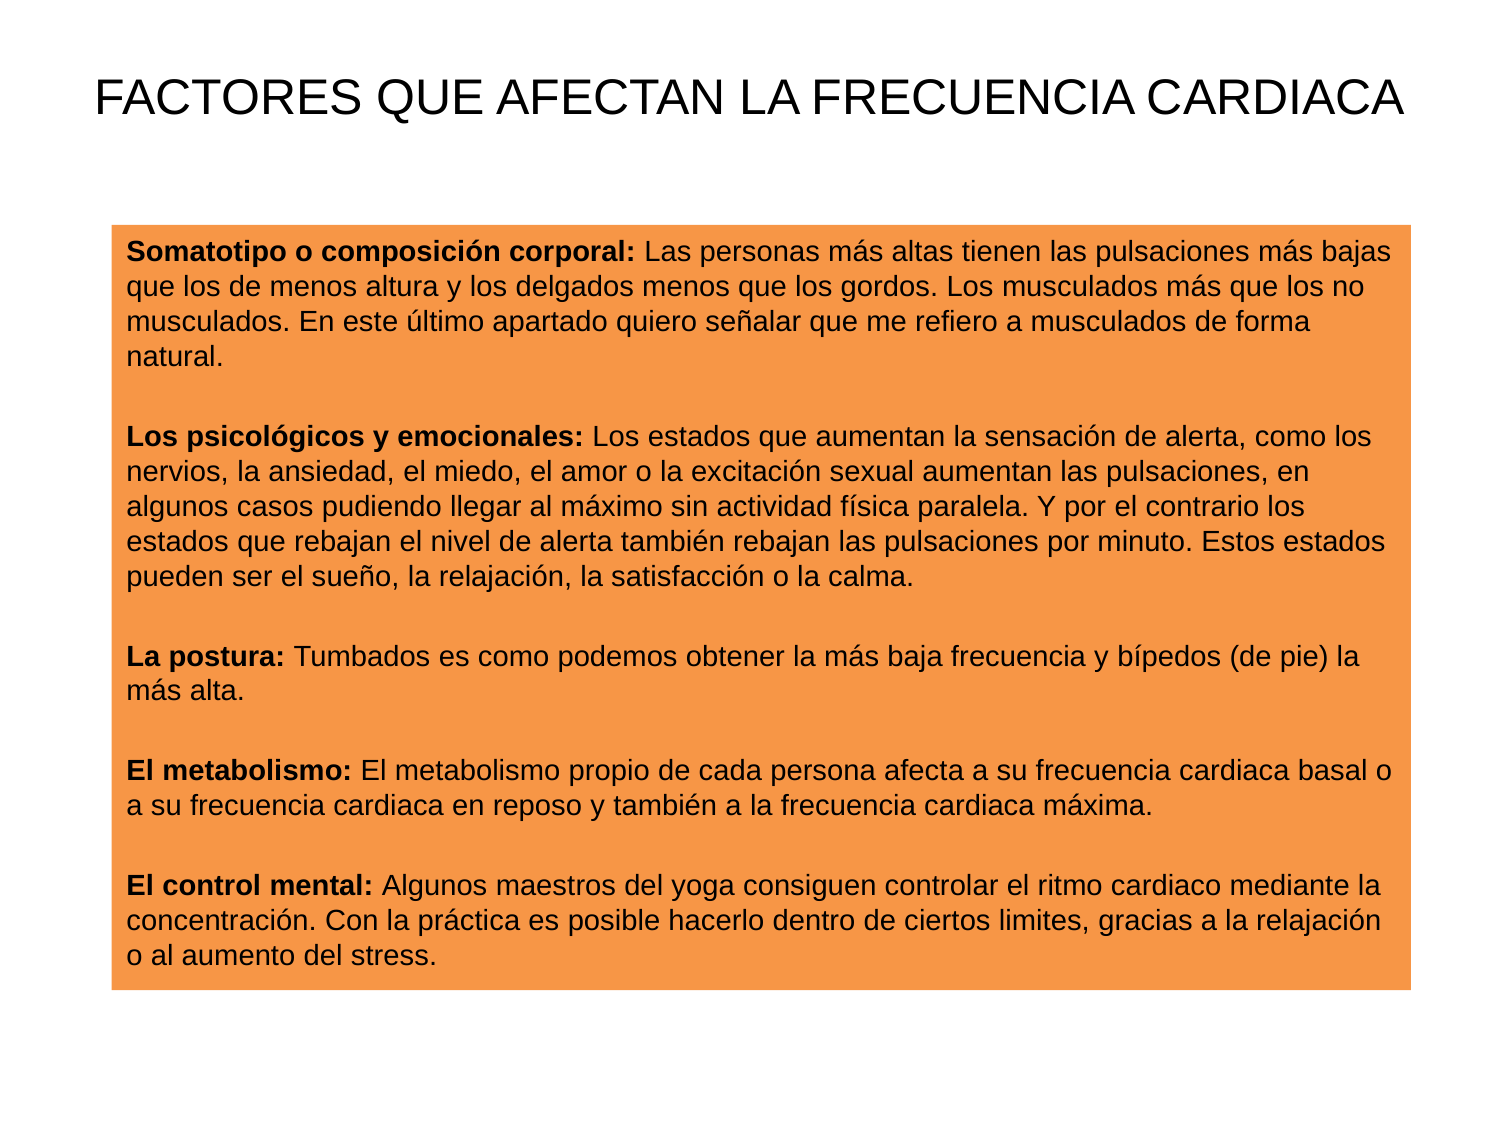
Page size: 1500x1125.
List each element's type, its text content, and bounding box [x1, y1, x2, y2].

text_box FACTORES QUE AFECTAN LA FRECUENCIA CARDIACA [75, 19, 1425, 171]
text_box Somatotipo o composición corporal: Las personas más altas tienen las pulsaciones más bajas que los de menos altura y los delgados menos que los gordos. Los musculados más que los no musculados. En este último apartado quiero señalar que me refiero a musculados de forma natural. Los psicológicos y emocionales: Los estados que aumentan la sensación de alerta, como los nervios, la ansiedad, el miedo, el amor o la excitación sexual aumentan las pulsaciones, en algunos casos pudiendo llegar al máximo sin actividad física paralela. Y por el contrario los estados que rebajan el nivel de alerta también rebajan las pulsaciones por minuto. Estos estados pueden ser el sueño, la relajación, la satisfacción o la calma. La postura: Tumbados es como podemos obtener la más baja frecuencia y bípedos (de pie) la más alta. El metabolismo: El metabolismo propio de cada persona afecta a su frecuencia cardiaca basal o a su frecuencia cardiaca en reposo y también a la frecuencia cardiaca máxima. El control mental: Algunos maestros del yoga consiguen controlar el ritmo cardiaco mediante la concentración. Con la práctica es posible hacerlo dentro de ciertos limites, gracias a la relajación o al aumento del stress. [111, 224, 1411, 991]
